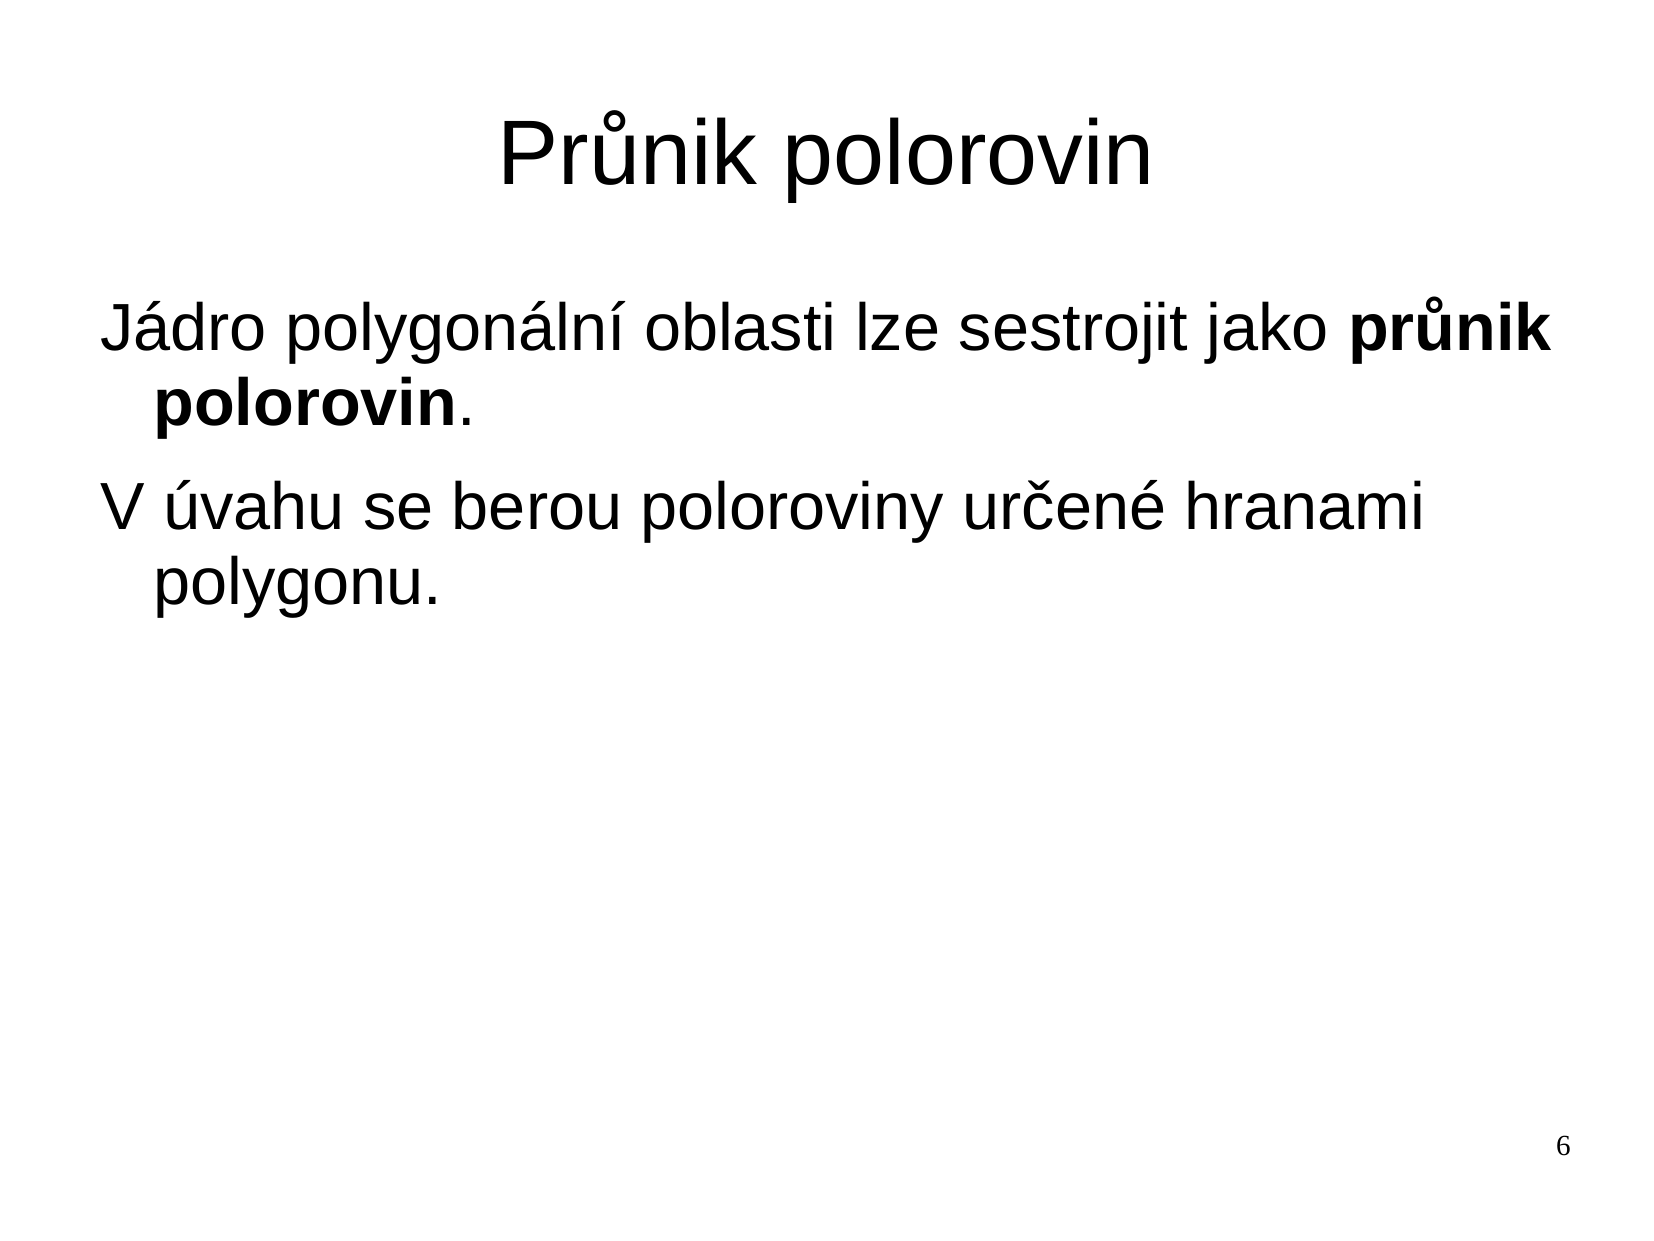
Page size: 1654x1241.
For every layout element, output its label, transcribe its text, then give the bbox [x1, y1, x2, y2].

list Jádro polygonální oblasti lze sestrojit jako průnik polorovin. V úvahu se berou poloroviny určené hranami polygonu. [82, 290, 1571, 1094]
title Průnik polorovin [82, 56, 1571, 250]
